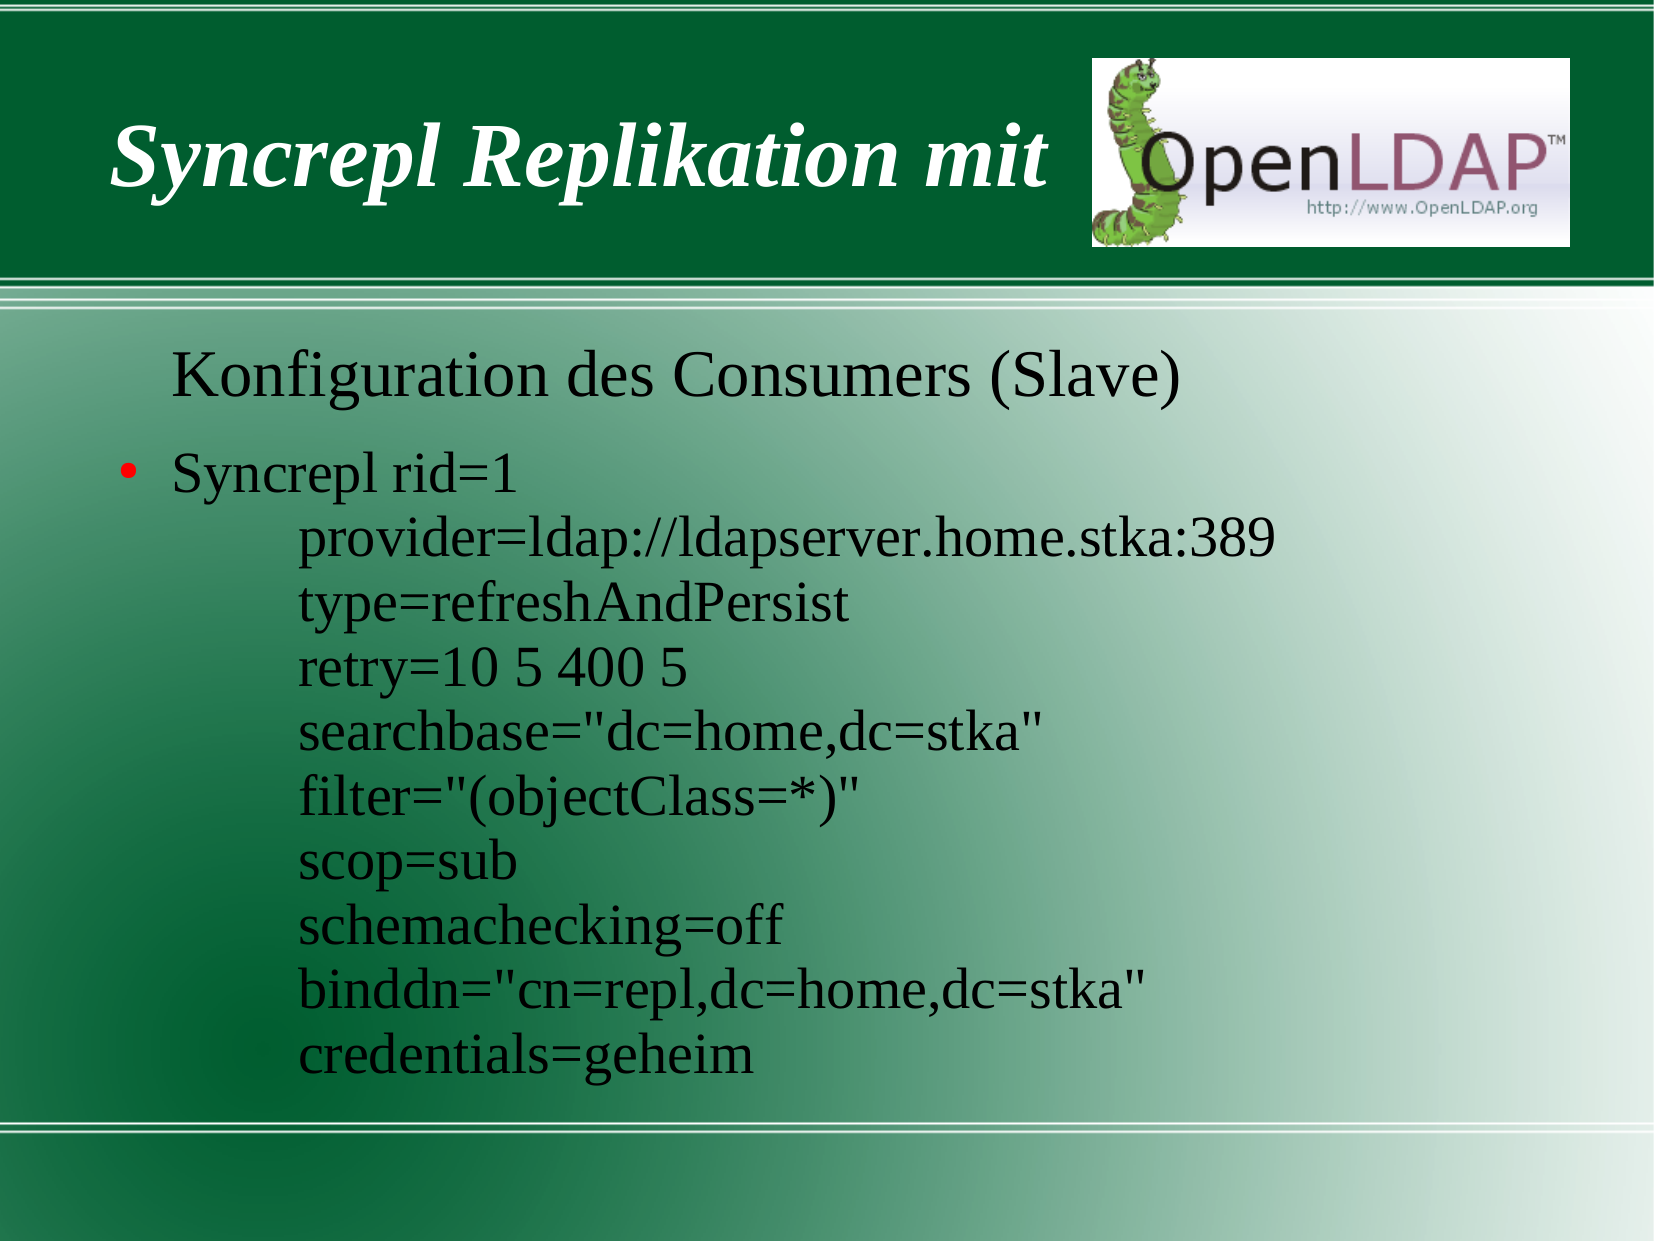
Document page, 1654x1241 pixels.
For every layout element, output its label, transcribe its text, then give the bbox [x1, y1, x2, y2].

picture [0, 0, 1654, 1241]
title Syncrepl Replikation mit [29, 59, 1152, 252]
list Konfiguration des Consumers (Slave) Syncrepl rid=1 provider=ldap://ldapserver.home.stka:389 type=refreshAndPersist retry=10 5 400 5 searchbase="dc=home,dc=stka" filter="(objectClass=*)" scop=sub schemachecking=off binddn="cn=repl,dc=home,dc=stka" credentials=geheim [82, 336, 1571, 1190]
